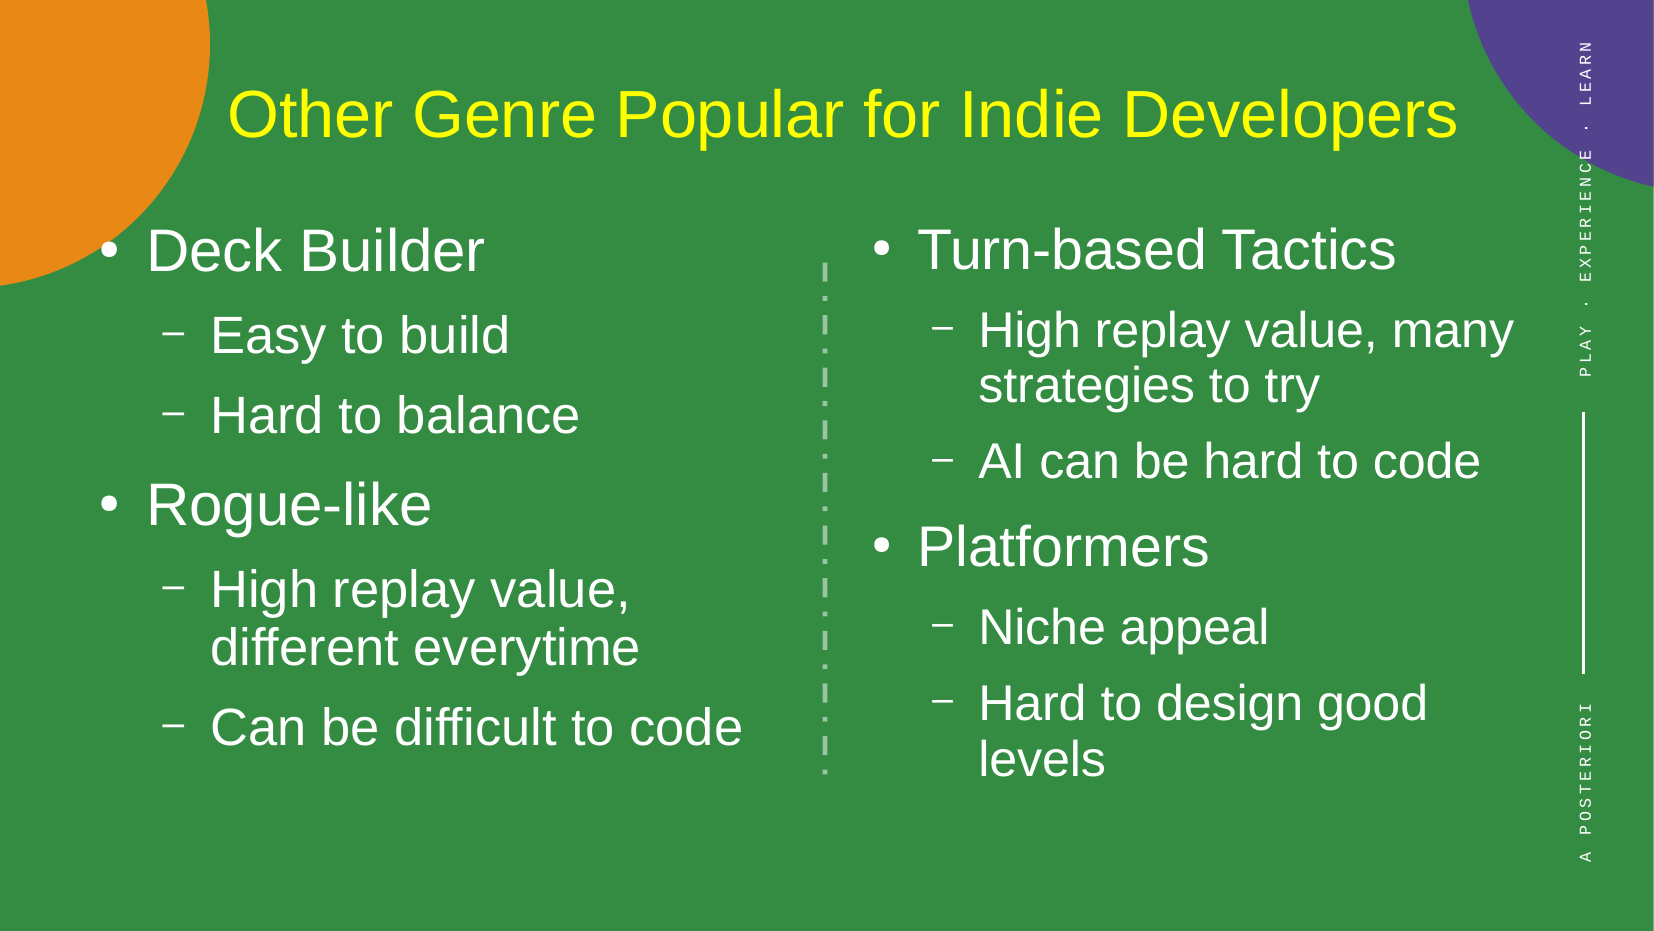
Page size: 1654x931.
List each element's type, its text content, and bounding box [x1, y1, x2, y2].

list Turn-based Tactics High replay value, many strategies to try AI can be hard to code Platformers Niche appeal Hard to design good levels [856, 217, 1562, 788]
list Deck Builder Easy to build Hard to balance Rogue-like High replay value, different everytime Can be difficult to code [82, 217, 788, 758]
title Other Genre Popular for Indie Developers [187, 36, 1501, 193]
